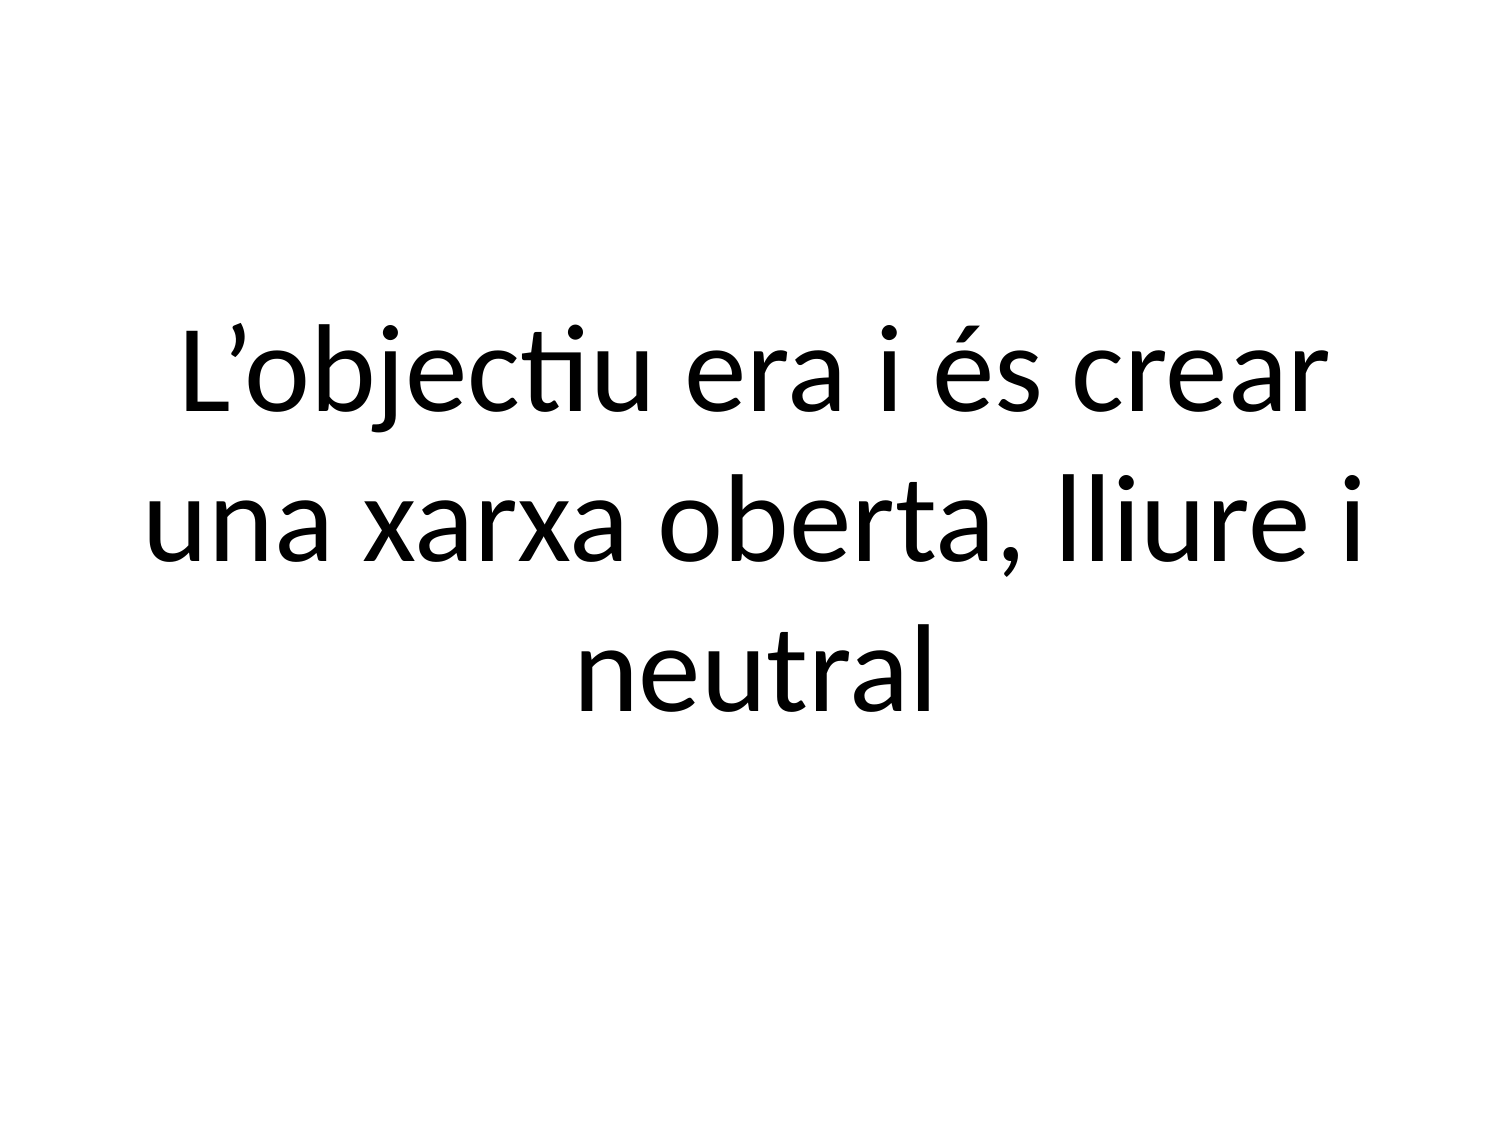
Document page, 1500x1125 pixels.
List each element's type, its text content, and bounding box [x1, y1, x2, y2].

text_box L’objectiu era i és crear una xarxa oberta, lliure i neutral [123, 278, 1388, 744]
